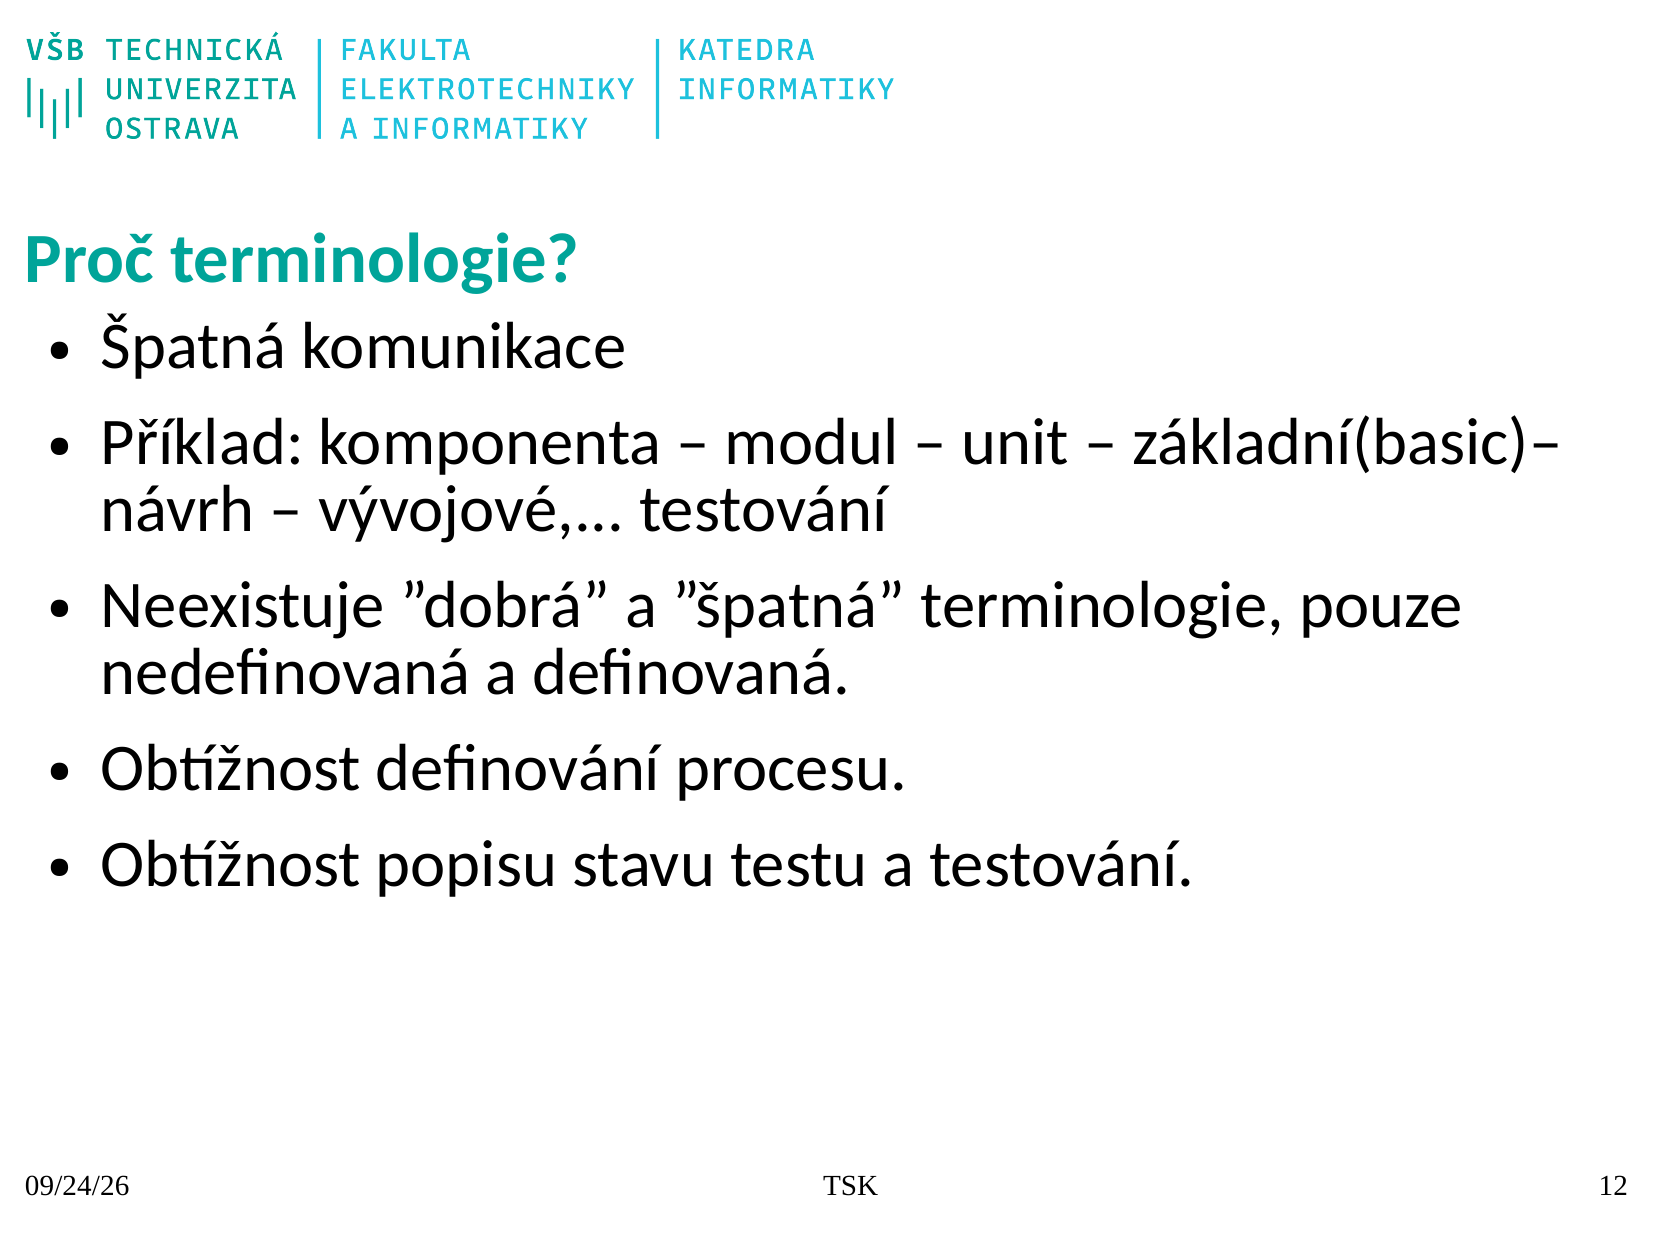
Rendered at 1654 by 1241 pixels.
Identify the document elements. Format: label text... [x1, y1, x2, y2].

picture [26, 31, 894, 139]
list Špatná komunikace Příklad: komponenta – modul – unit – základní(basic)– návrh – vývojové,... testování Neexistuje ”dobrá” a ”špatná” terminologie, pouze nedefinovaná a definovaná. Obtížnost definování procesu. Obtížnost popisu stavu testu a testování. [30, 318, 1629, 1146]
title Proč terminologie? [24, 169, 1629, 300]
